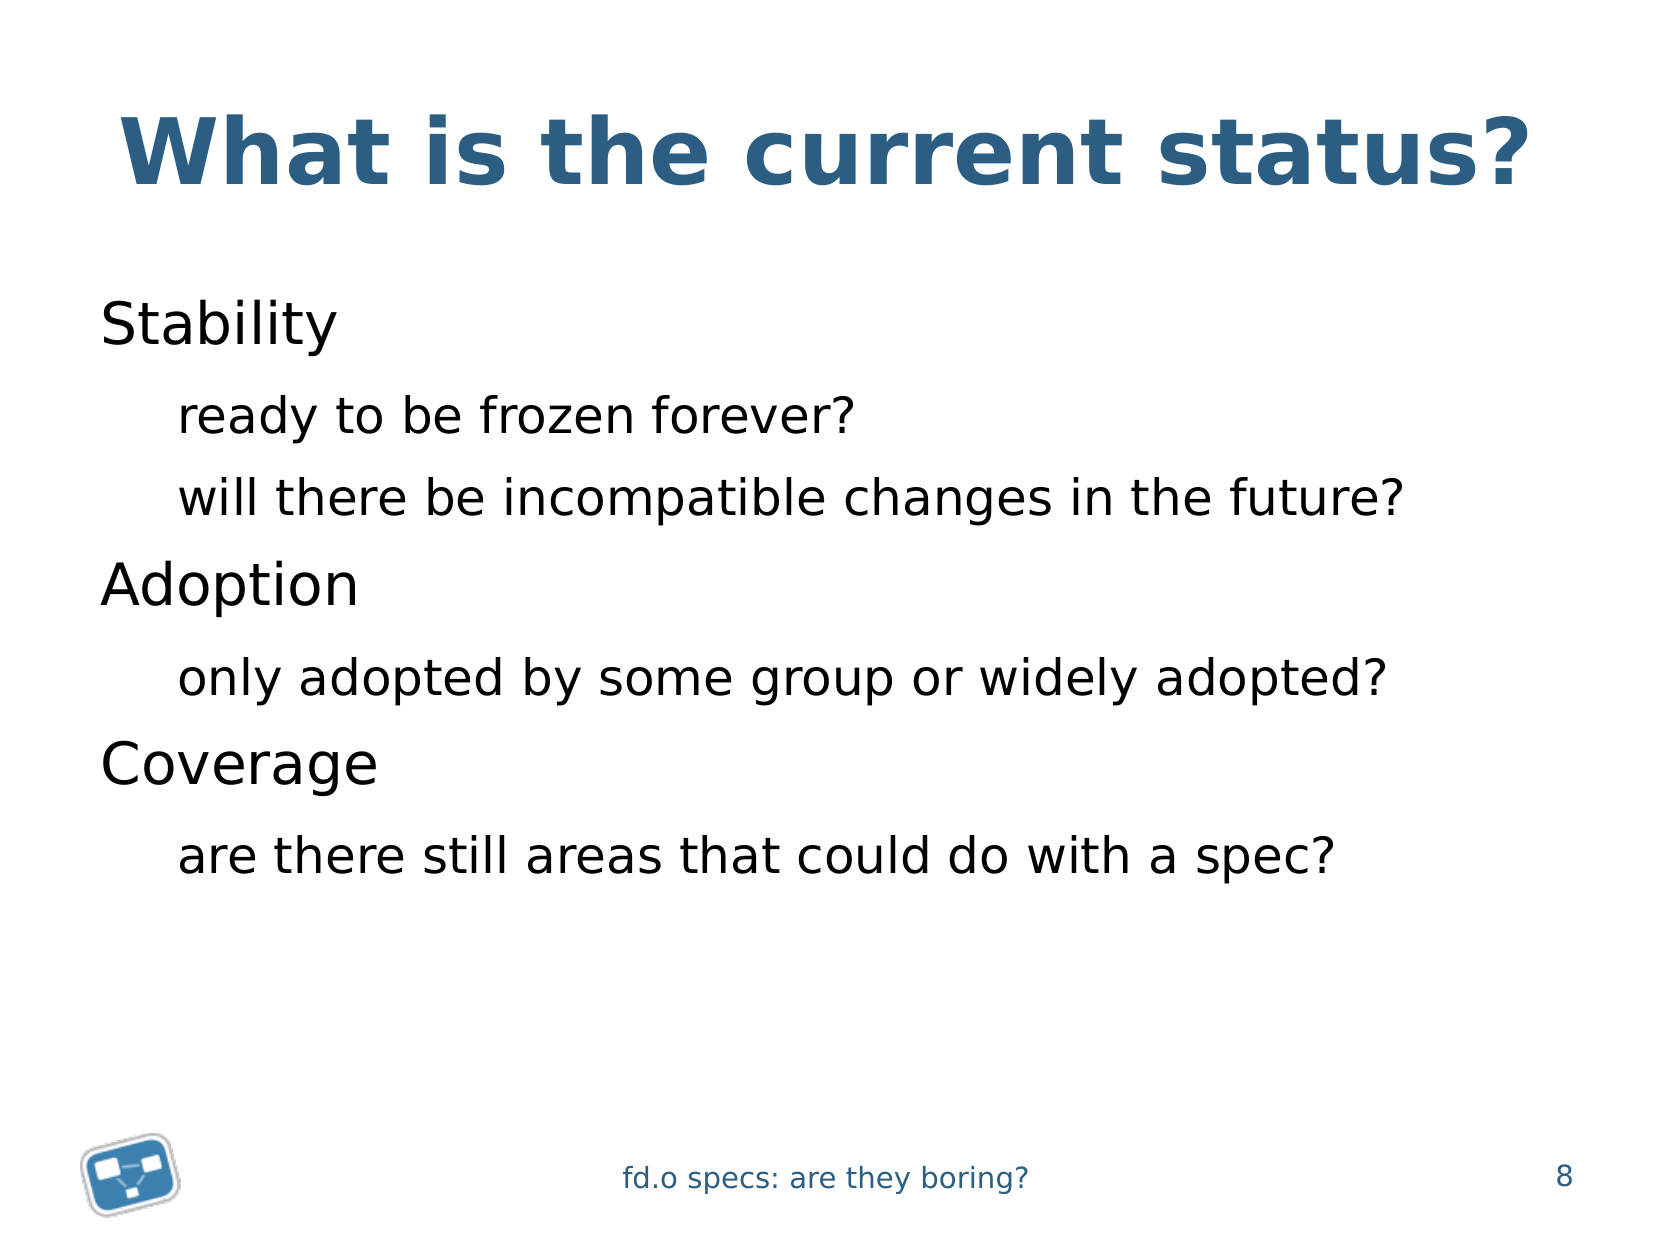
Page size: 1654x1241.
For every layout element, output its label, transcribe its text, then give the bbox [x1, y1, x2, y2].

picture [80, 1133, 182, 1218]
list Stability ready to be frozen forever? will there be incompatible changes in the future? Adoption only adopted by some group or widely adopted? Coverage are there still areas that could do with a spec? [82, 290, 1571, 1094]
title What is the current status? [82, 49, 1571, 257]
